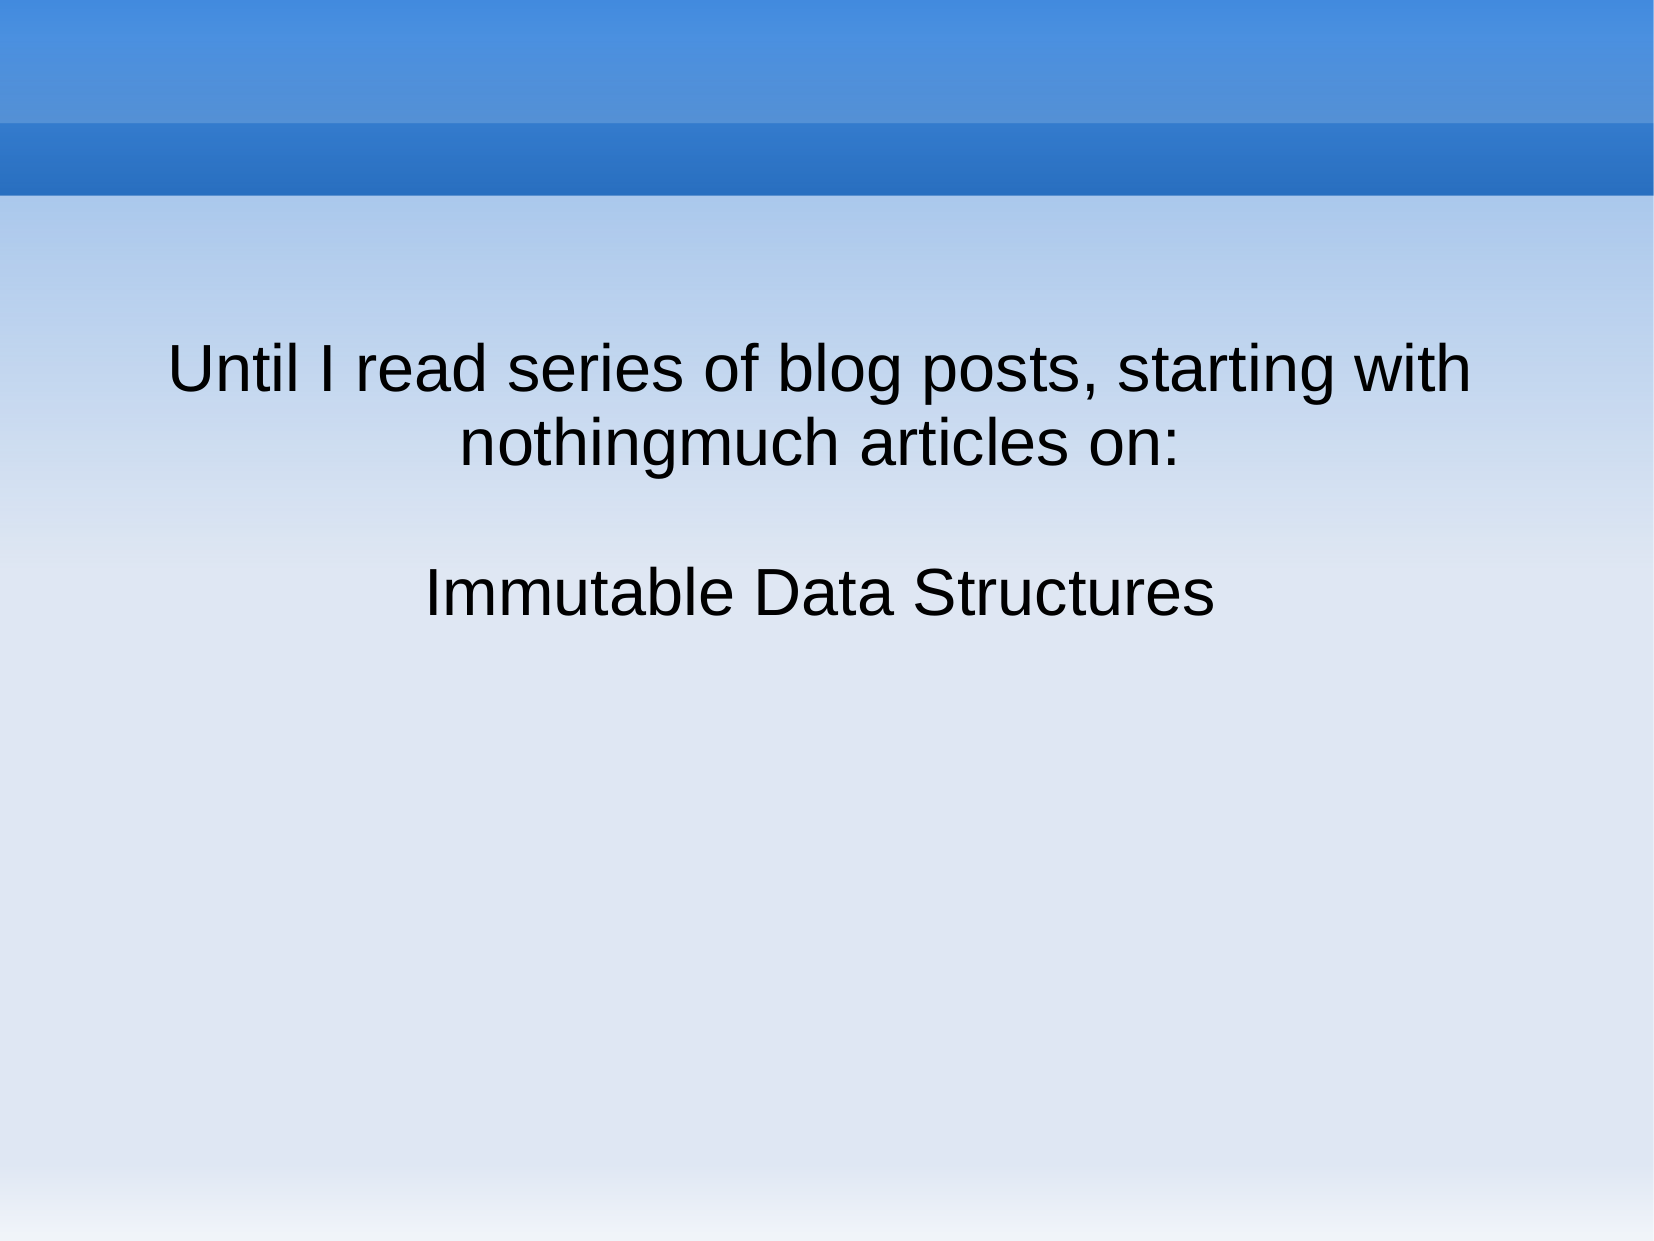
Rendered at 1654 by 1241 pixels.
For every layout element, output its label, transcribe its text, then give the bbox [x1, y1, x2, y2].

subtitle Until I read series of blog posts, starting with nothingmuch articles on: Immutable Data Structures [76, 7, 1565, 1102]
picture [0, 0, 1654, 1241]
